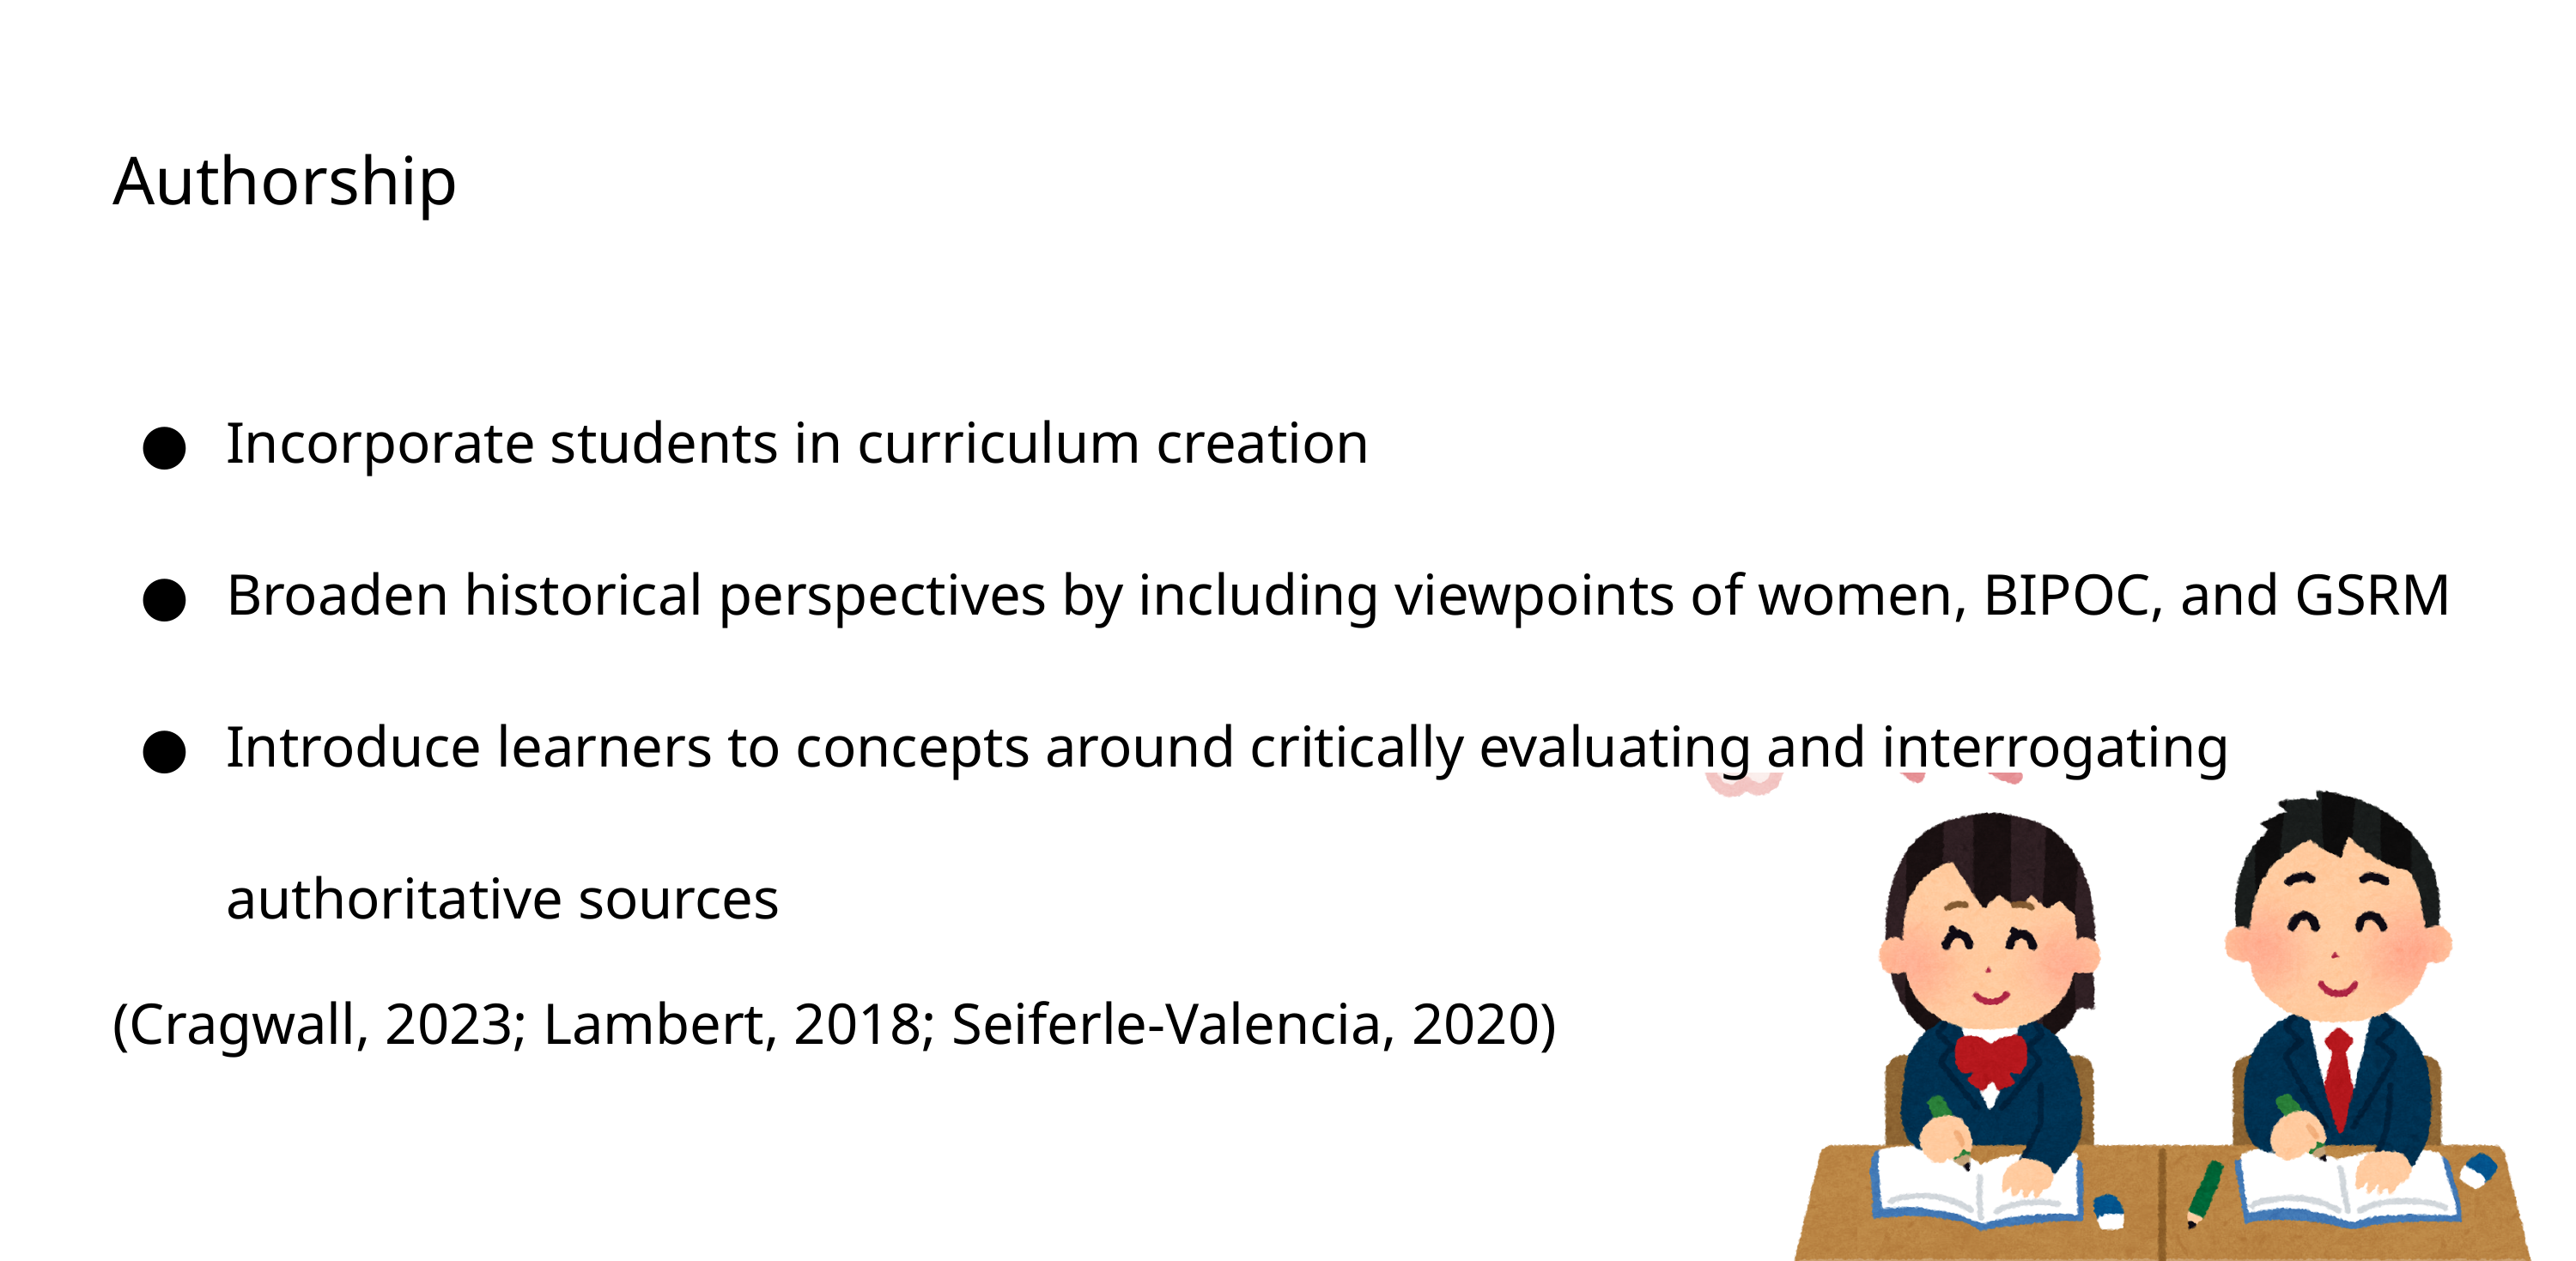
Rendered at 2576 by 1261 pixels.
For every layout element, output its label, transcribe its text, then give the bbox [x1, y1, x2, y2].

title Authorship [88, 109, 2488, 250]
list Incorporate students in curriculum creation Broaden historical perspectives by including viewpoints of women, BIPOC, and GSRM Introduce learners to concepts around critically evaluating and interrogating authoritative sources (Cragwall, 2023; Lambert, 2018; Seiferle-Valencia, 2020) [88, 302, 2488, 1120]
picture [1634, 773, 2565, 1261]
